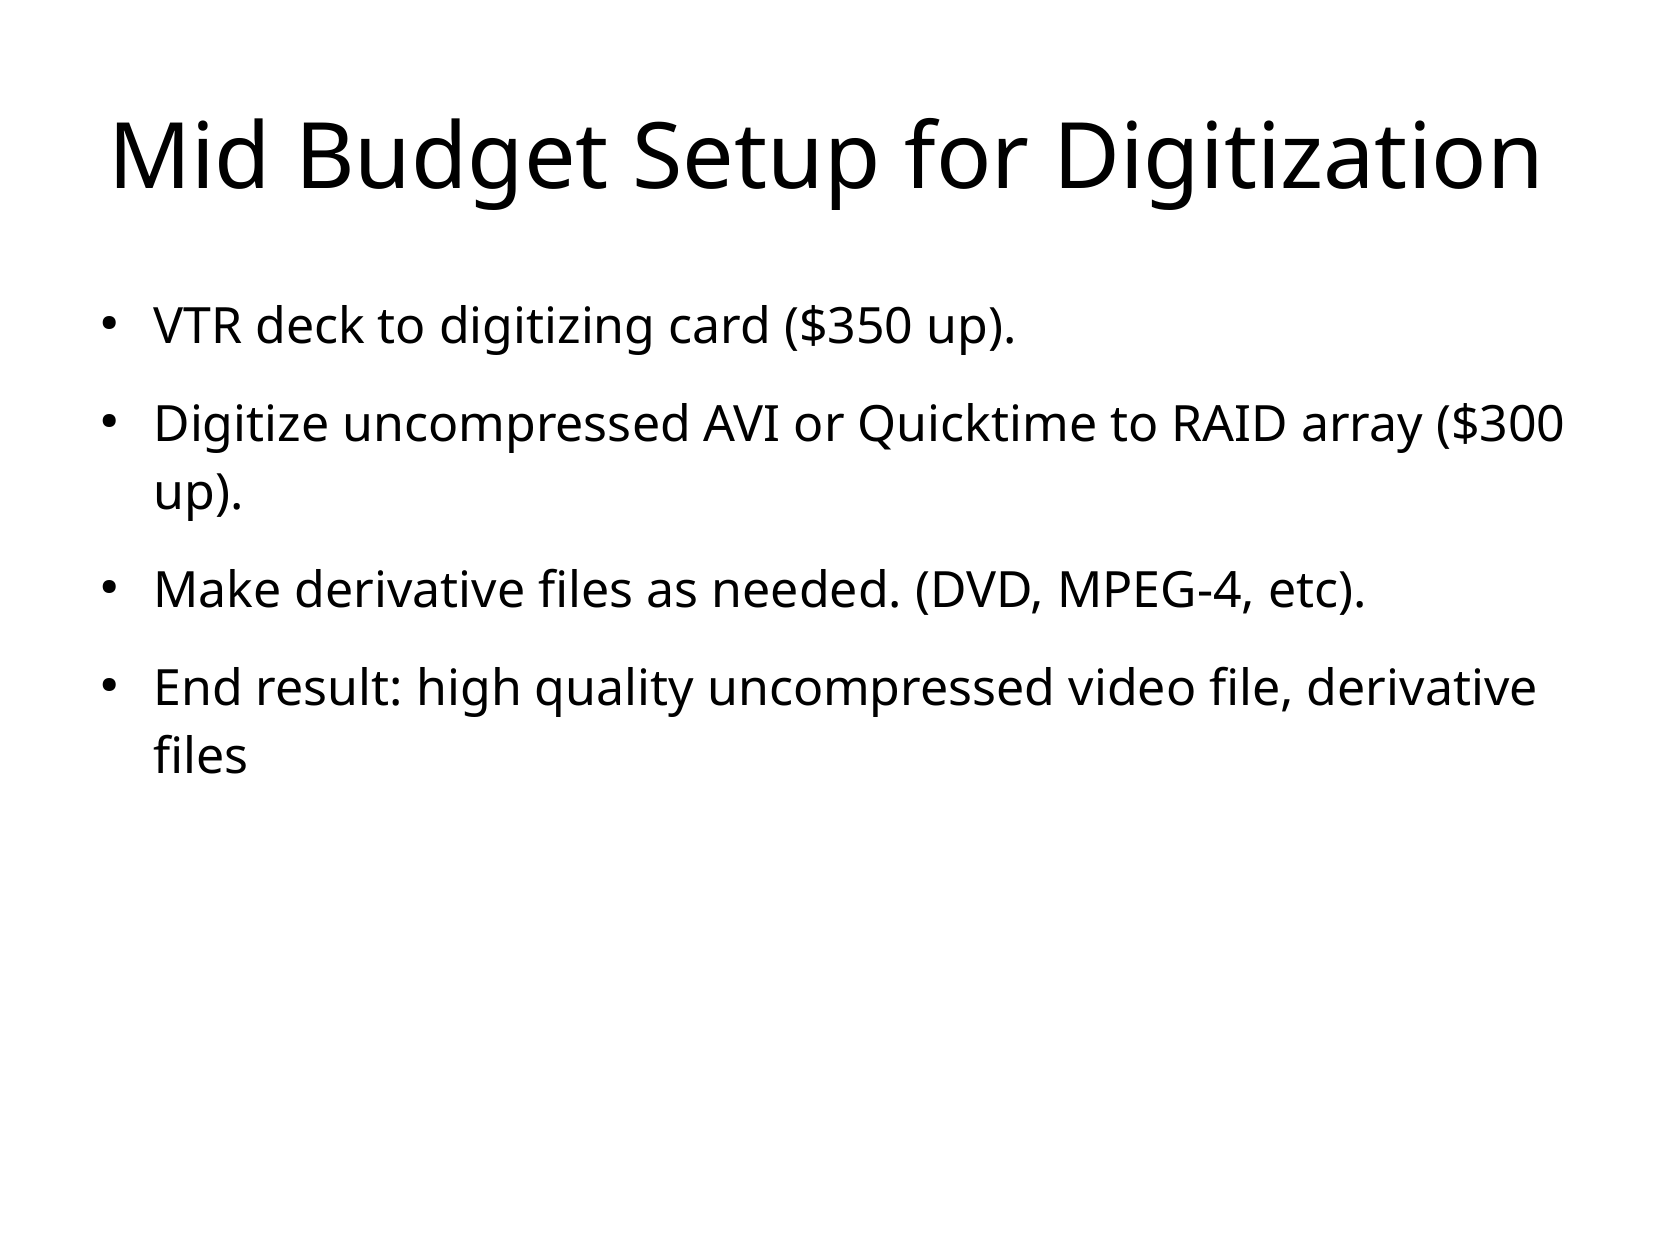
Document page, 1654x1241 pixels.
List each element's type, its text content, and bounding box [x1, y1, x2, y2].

list VTR deck to digitizing card ($350 up). Digitize uncompressed AVI or Quicktime to RAID array ($300 up). Make derivative files as needed. (DVD, MPEG-4, etc). End result: high quality uncompressed video file, derivative files [82, 290, 1571, 1094]
title Mid Budget Setup for Digitization [82, 56, 1571, 250]
